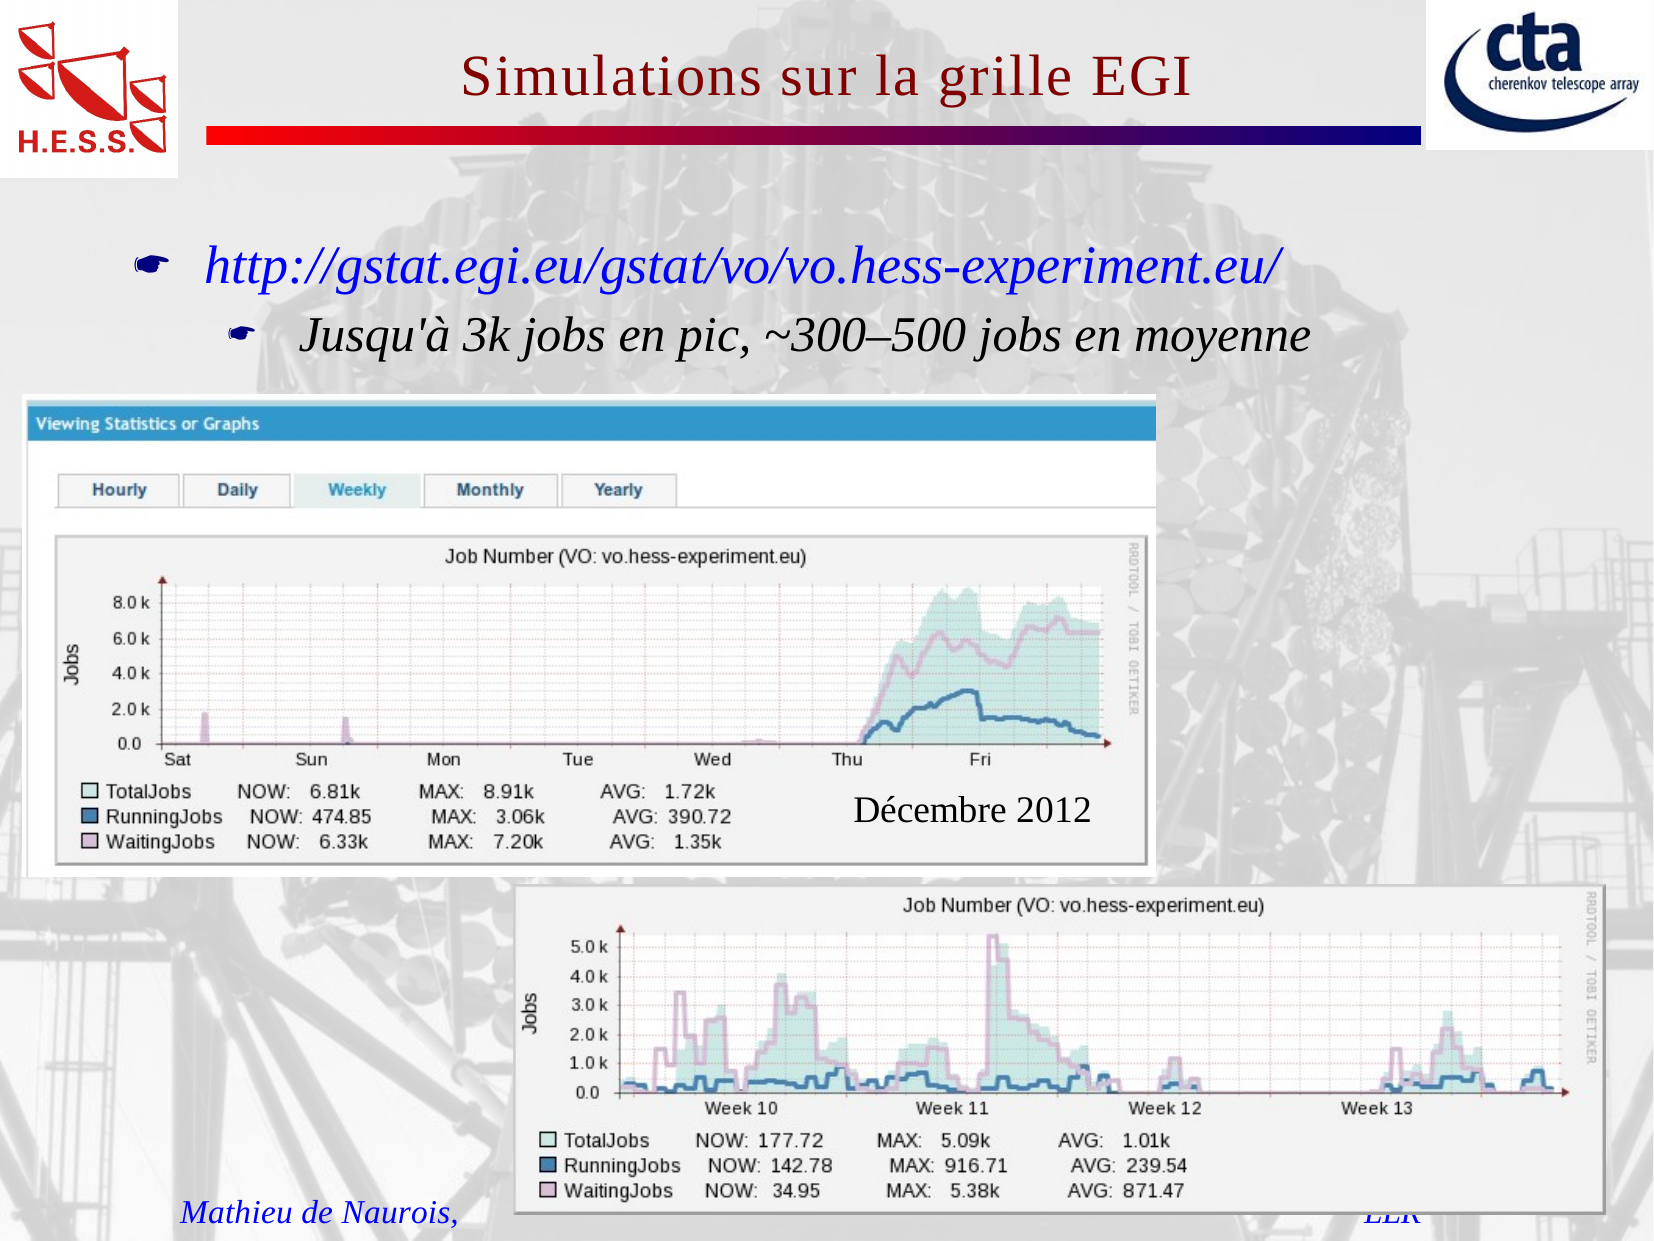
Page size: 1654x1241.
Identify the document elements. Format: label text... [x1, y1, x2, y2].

list http://gstat.egi.eu/gstat/vo/vo.hess-experiment.eu/ Jusqu'à 3k jobs en pic, ~300–500 jobs en moyenne [121, 235, 1534, 373]
picture [513, 884, 1606, 1215]
picture [0, 0, 178, 178]
title Simulations sur la grille EGI [121, 29, 1534, 122]
picture [22, 394, 1156, 877]
picture [1426, 0, 1654, 150]
text_box Décembre 2012 [853, 789, 1093, 831]
